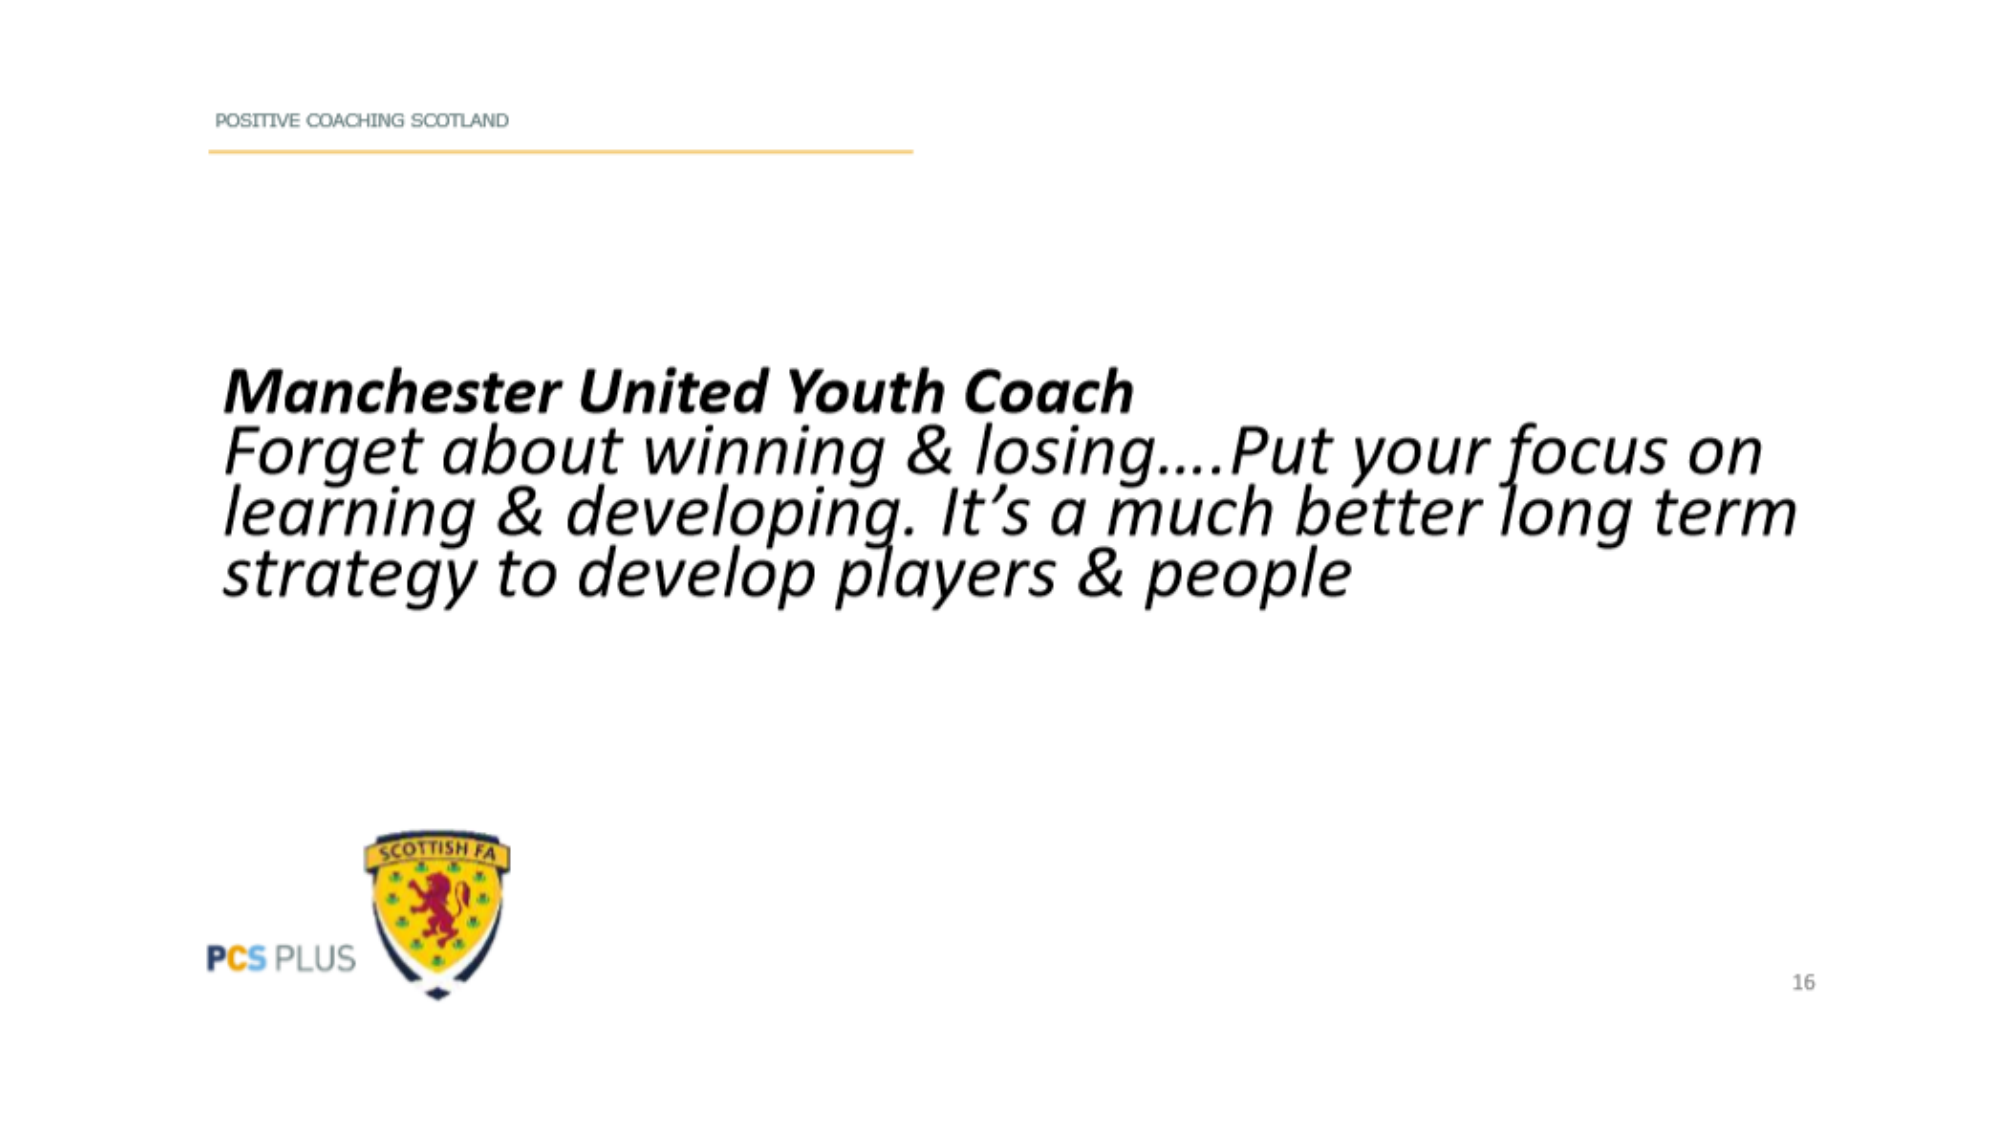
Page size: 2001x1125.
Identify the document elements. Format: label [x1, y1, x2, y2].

picture [156, 58, 1844, 1027]
